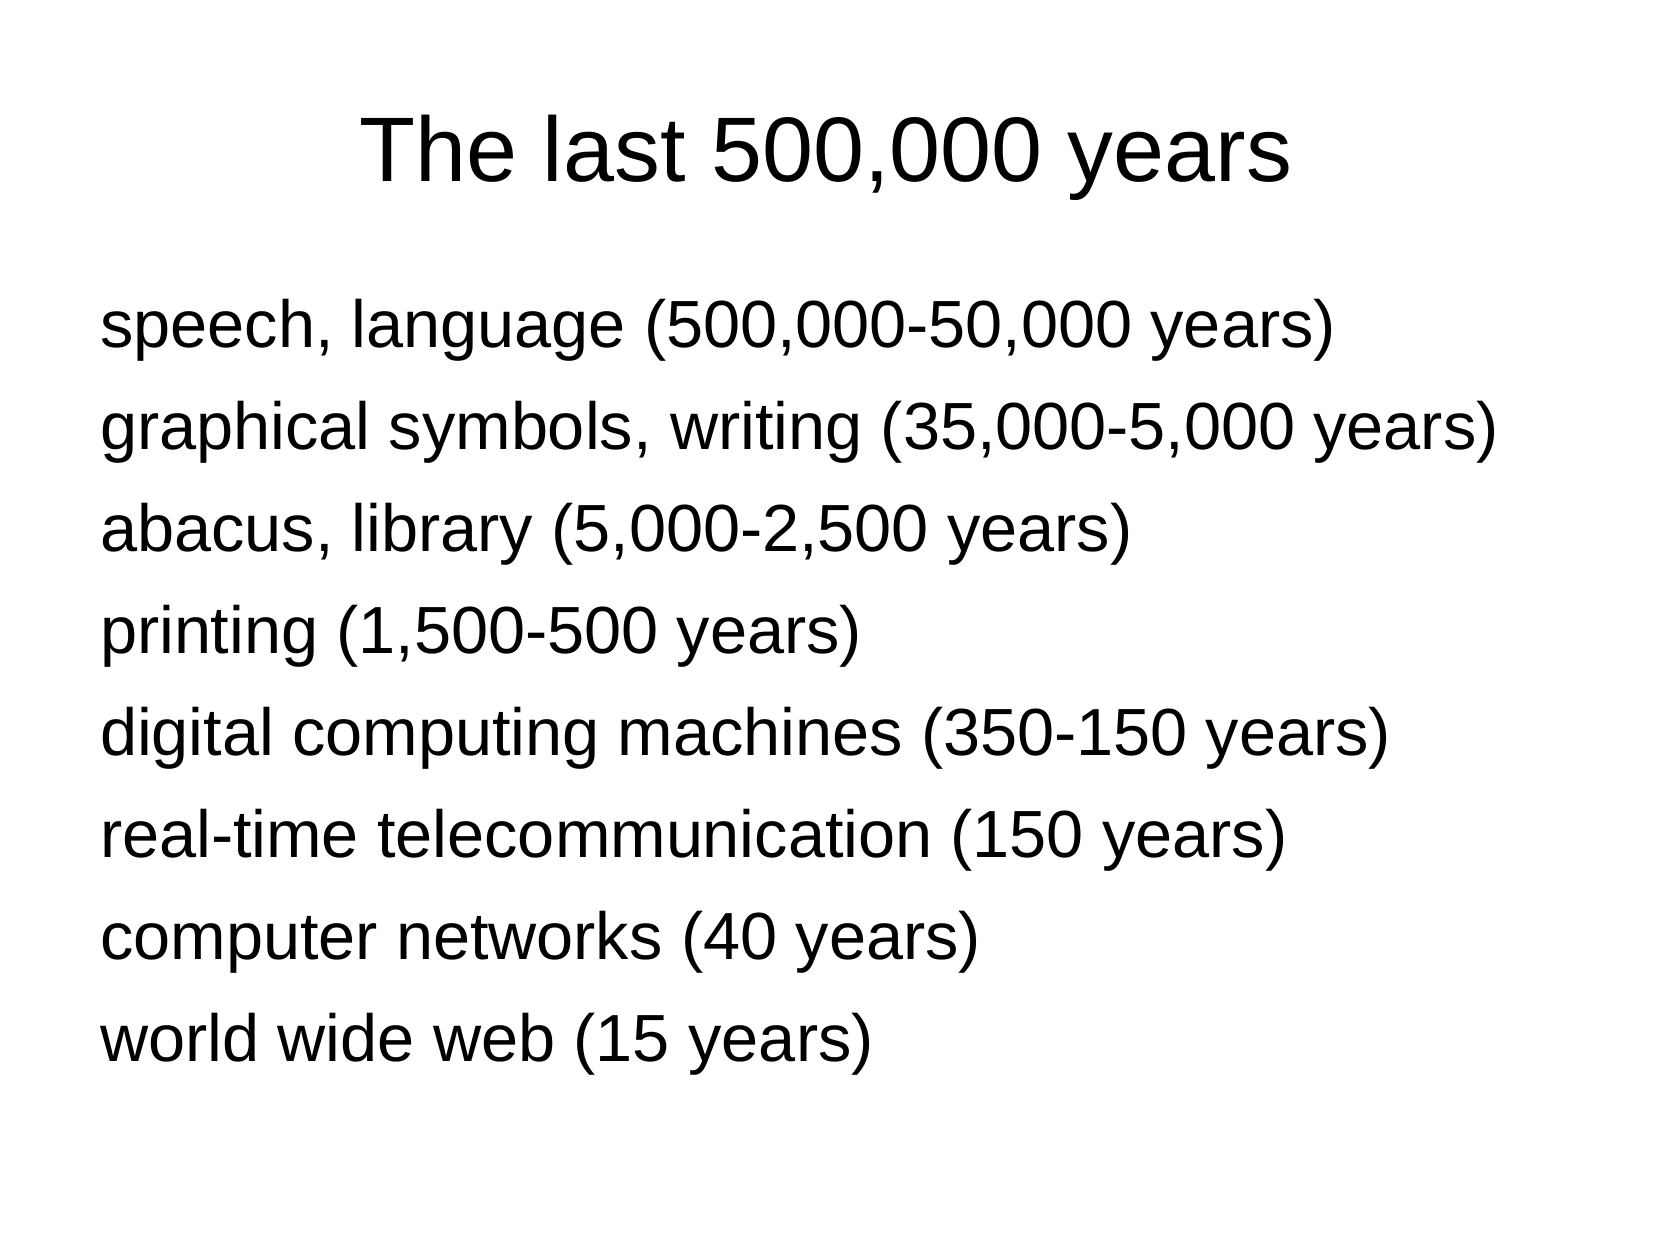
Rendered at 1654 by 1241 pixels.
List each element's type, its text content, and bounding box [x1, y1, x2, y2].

list speech, language (500,000-50,000 years)‏ graphical symbols, writing (35,000-5,000 years)‏ abacus, library (5,000-2,500 years)‏ printing (1,500-500 years)‏ digital computing machines (350-150 years)‏ real-time telecommunication (150 years)‏ computer networks (40 years)‏ world wide web (15 years)‏ [82, 290, 1571, 1096]
title The last 500,000 years [82, 56, 1571, 249]
